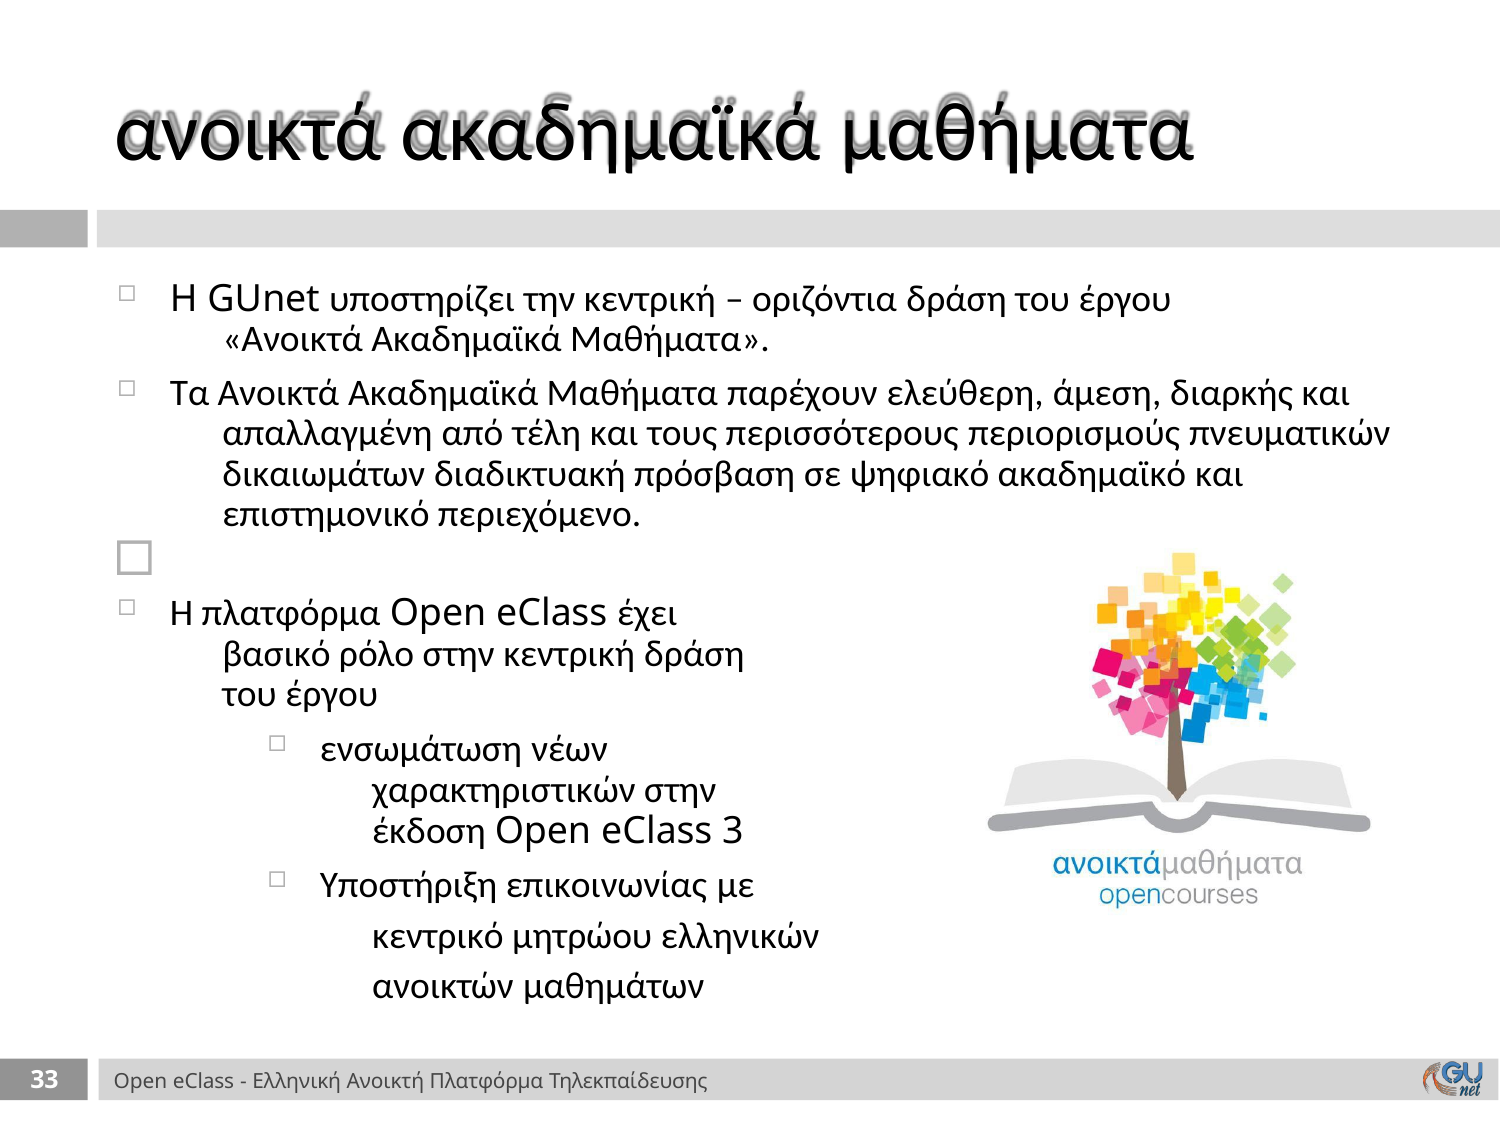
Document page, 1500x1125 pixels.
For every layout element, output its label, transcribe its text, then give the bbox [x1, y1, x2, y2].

text_box [892, 539, 1471, 922]
title ανοικτά ακαδημαϊκά μαθήματα [89, 77, 1411, 165]
text_box [63, 42, 1267, 177]
text_box H GUnet υποστηρίζει την κεντρική – οριζόντια δράση του έργου «Ανοικτά Ακαδημαϊκά Μαθήματα». Τα Ανοικτά Ακαδημαϊκά Μαθήματα παρέχουν ελεύθερη, άμεση, διαρκής και απαλλαγμένη από τέλη και τους περισσότερους περιορισμούς πνευματικών δικαιωμάτων διαδικτυακή πρόσβαση σε ψηφιακό ακαδημαϊκό και επιστημονικό περιεχόμενο. Η πλατφόρμα Open eClass έχει βασικό ρόλο στην κεντρική δράση του έργου ενσωμάτωση νέων χαρακτηριστικών στην έκδοση Open eClass 3 Υποστήριξη επικοινωνίας με κεντρικό μητρώου ελληνικών ανοικτών μαθημάτων [113, 278, 1399, 877]
text_box [0, 1058, 88, 1101]
text_box 33 [26, 1063, 62, 1093]
text_box Open eClass - Ελληνική Ανοικτή Πλατφόρμα Τηλεκπαίδευσης [111, 1068, 753, 1094]
text_box [98, 1058, 1499, 1101]
